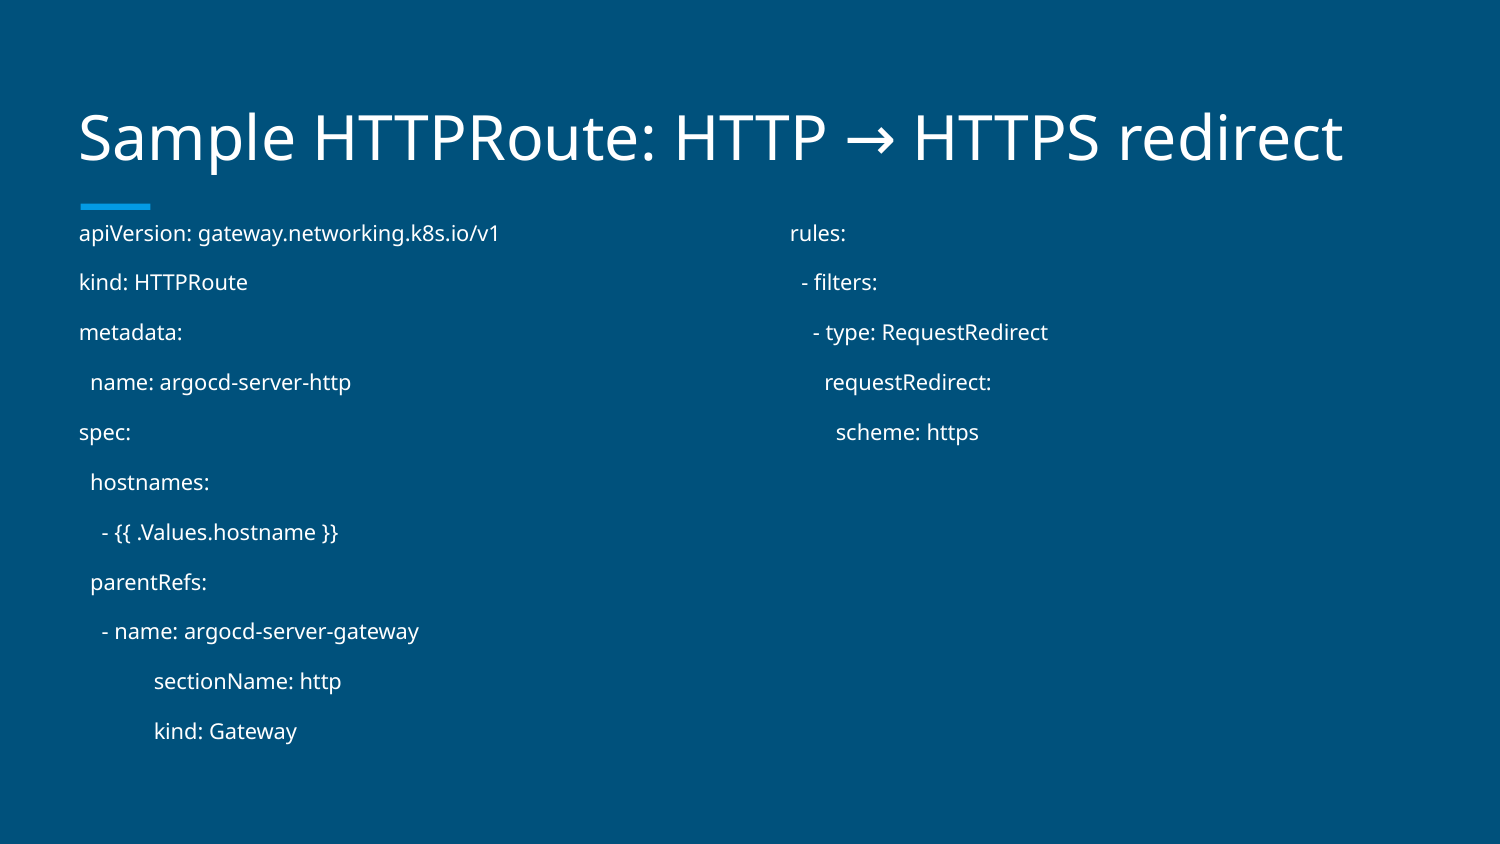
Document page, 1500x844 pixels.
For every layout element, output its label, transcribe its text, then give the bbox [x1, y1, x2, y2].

title Sample HTTPRoute: HTTP → HTTPS redirect [63, 75, 1437, 188]
list rules: - filters: - type: RequestRedirect requestRedirect: scheme: https [763, 206, 1420, 750]
list apiVersion: gateway.networking.k8s.io/v1 kind: HTTPRoute metadata: name: argocd-server-http spec: hostnames: - {{ .Values.hostname }} parentRefs: - name: argocd-server-gateway sectionName: http kind: Gateway [63, 206, 720, 750]
